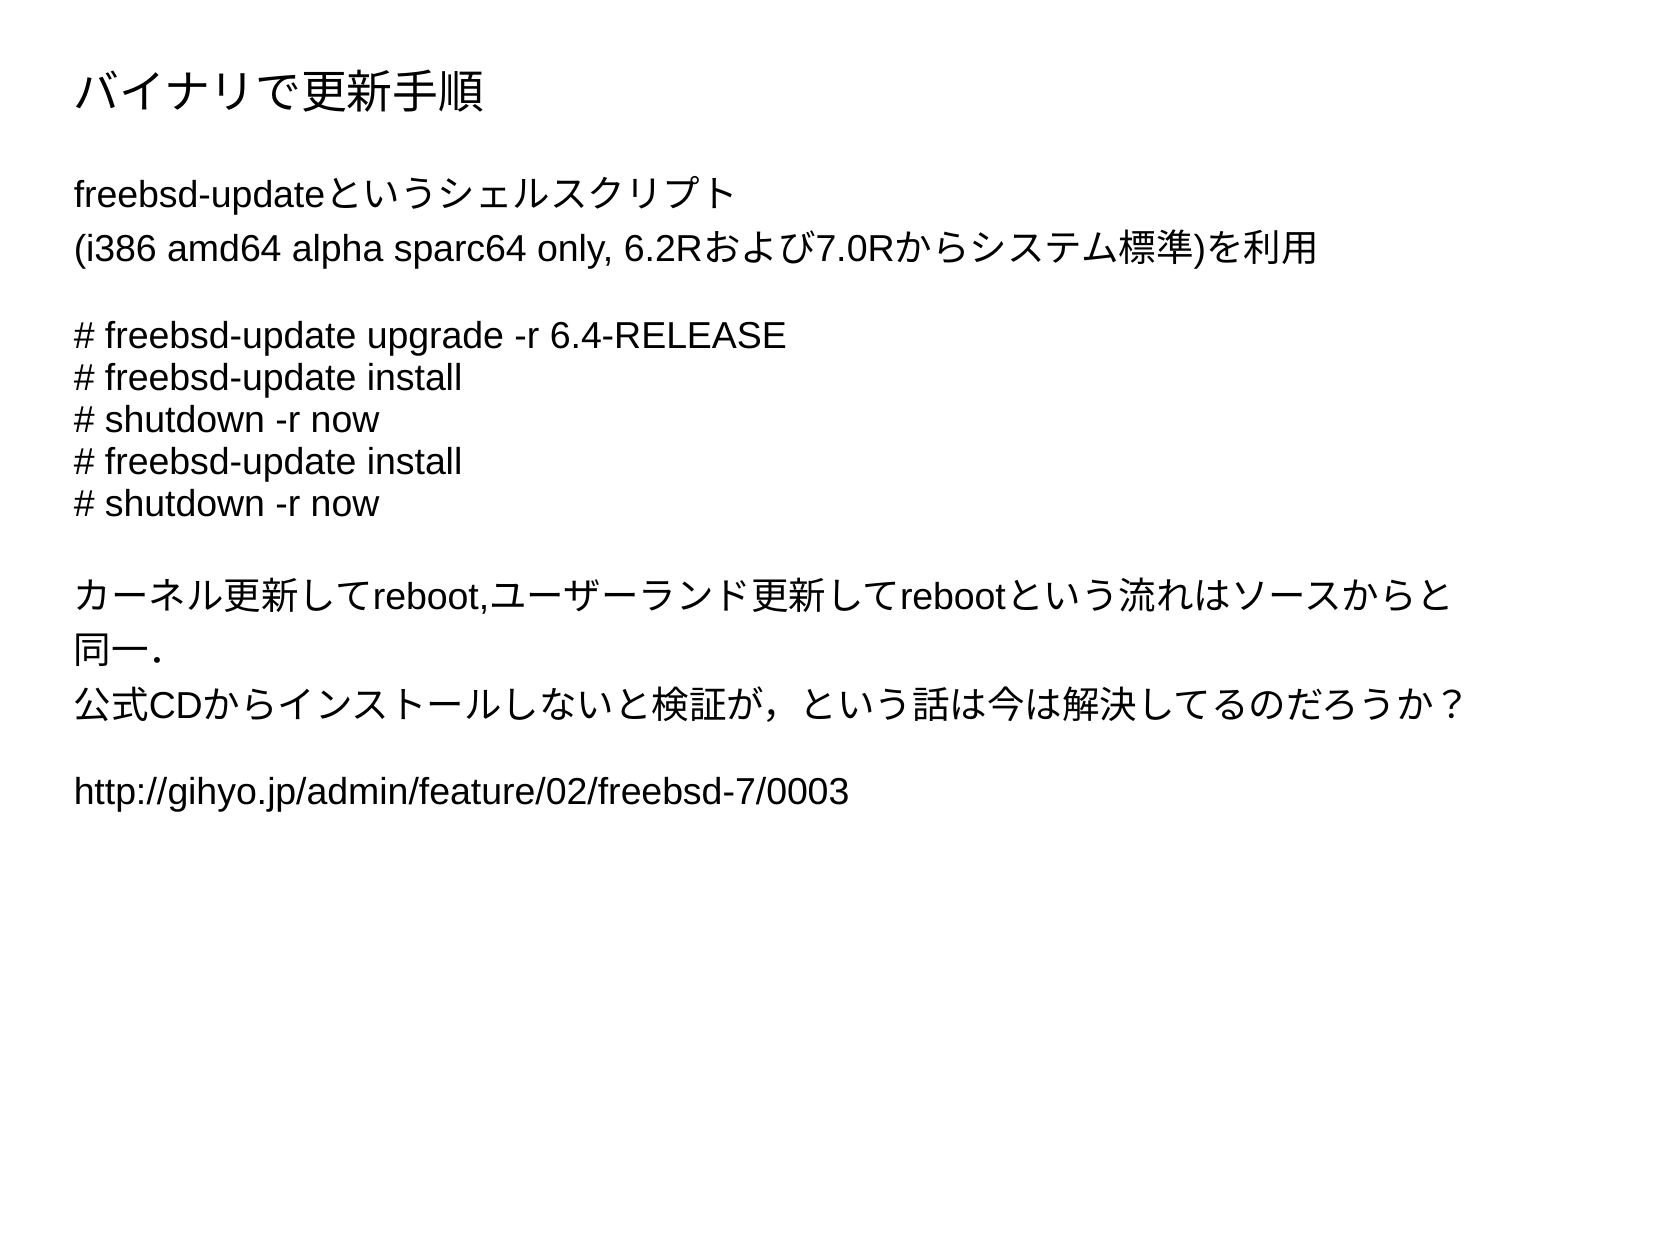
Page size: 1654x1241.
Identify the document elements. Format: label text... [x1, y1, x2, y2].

text_box バイナリで更新手順 freebsd-updateというシェルスクリプト (i386 amd64 alpha sparc64 only, 6.2Rおよび7.0Rからシステム標準)を利用 # freebsd-update upgrade -r 6.4-RELEASE # freebsd-update install # shutdown -r now # freebsd-update install # shutdown -r now カーネル更新してreboot,ユーザーランド更新してrebootという流れはソースからと同一． 公式CDからインストールしないと検証が，という話は今は解決してるのだろうか？ http://gihyo.jp/admin/feature/02/freebsd-7/0003 [59, 48, 1506, 698]
